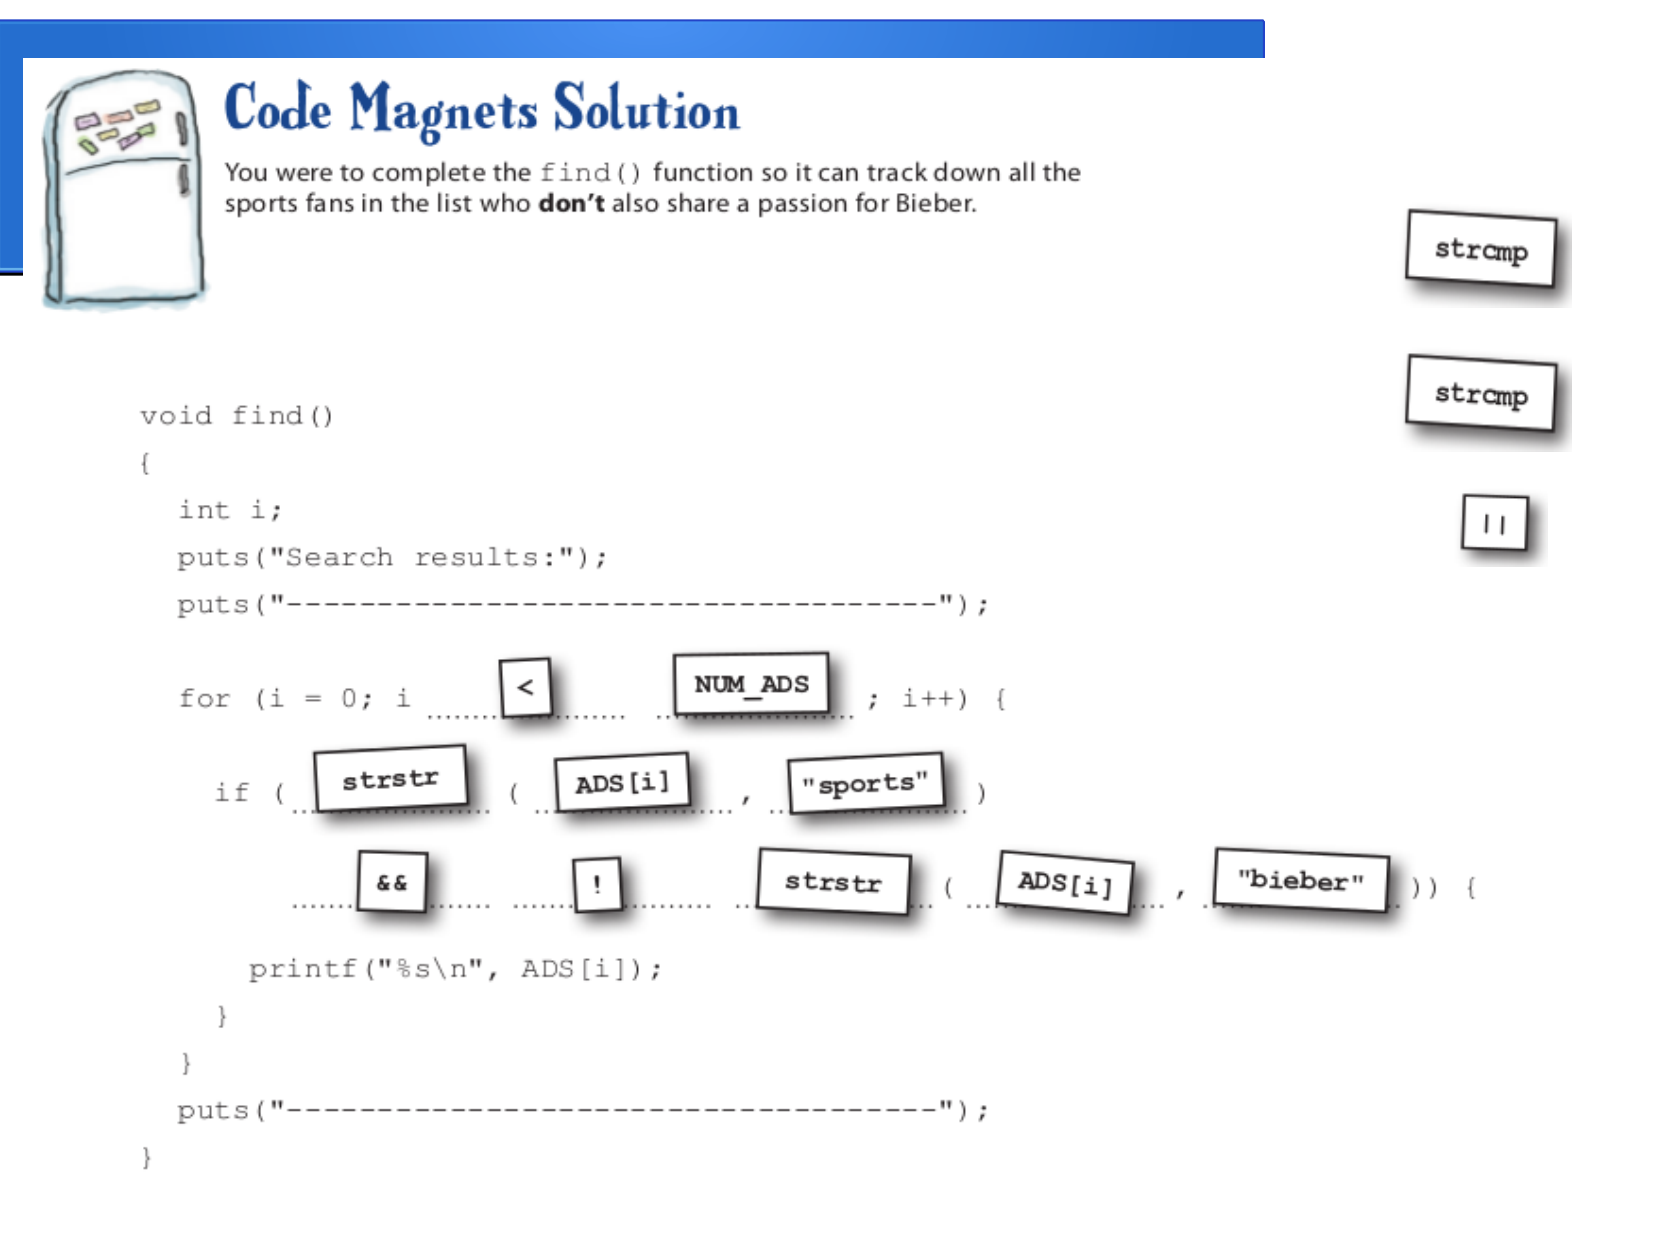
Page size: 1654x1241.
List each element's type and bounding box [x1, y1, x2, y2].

picture [23, 58, 1572, 1193]
